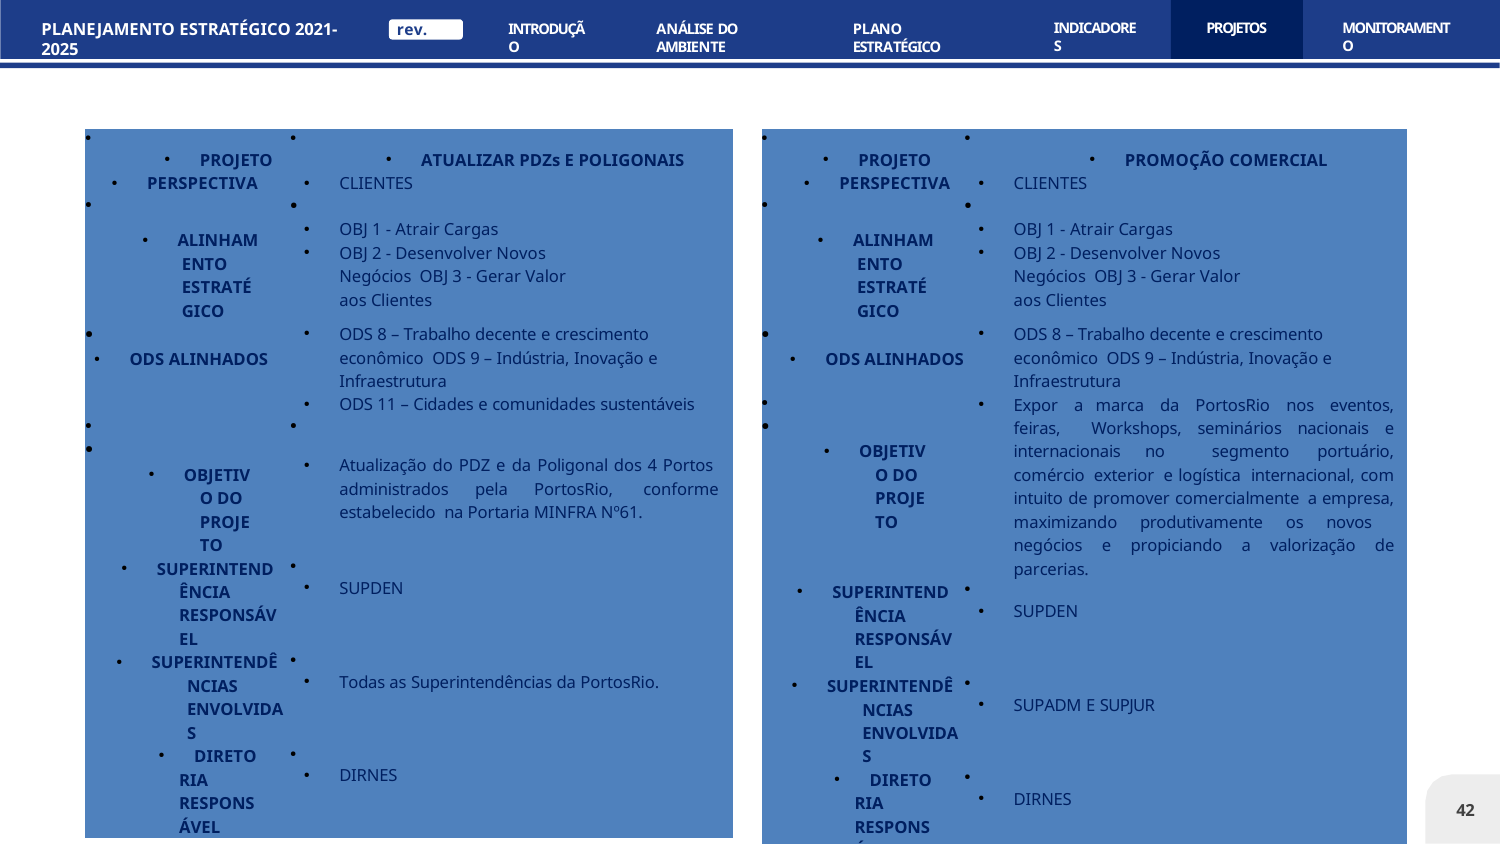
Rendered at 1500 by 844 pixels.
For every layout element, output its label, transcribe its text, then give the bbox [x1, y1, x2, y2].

table_cell CLIENTES [290, 172, 733, 195]
text_box PLANO ESTRATÉGICO [850, 17, 982, 40]
table_cell Todas as Superintendências da PortosRio. [290, 650, 733, 744]
text_box ANÁLISE DO AMBIENTE [654, 17, 796, 40]
table_cell DIRNES [290, 744, 733, 838]
text_box MONITORAMENTO [1340, 16, 1453, 39]
text_box [1425, 774, 1500, 844]
table_cell ODS 8 – Trabalho decente e crescimento econômico ODS 9 – Indústria, Inovação e Infraestrutura [964, 322, 1407, 393]
text_box PLANEJAMENTO ESTRATÉGICO 2021-2025 [39, 16, 374, 41]
table_cell SUPDEN [964, 580, 1407, 674]
table_cell ALINHAMENTO ESTRATÉGICO [762, 195, 964, 322]
table_cell SUPERINTENDÊNCIAS ENVOLVIDAS [85, 650, 290, 744]
table_cell ODS 8 – Trabalho decente e crescimento econômico ODS 9 – Indústria, Inovação e Infraestrutura ODS 11 – Cidades e comunidades sustentáveis [290, 322, 733, 416]
table_cell PERSPECTIVA [762, 172, 964, 195]
table_cell SUPDEN [290, 557, 733, 650]
table_cell ODS ALINHADOS [85, 322, 290, 416]
table_header PROMOÇÃO COMERCIAL [964, 129, 1407, 172]
table_cell OBJETIVO DO PROJETO [85, 416, 290, 557]
table_cell SUPERINTENDÊNCIA RESPONSÁVEL [85, 557, 290, 650]
table_header PROJETO [762, 129, 964, 172]
text_box rev. 2022 [394, 17, 457, 41]
text_box INDICADORES [1051, 16, 1137, 39]
table_cell ODS ALINHADOS [762, 322, 964, 393]
table_cell OBJ 1 - Atrair Cargas OBJ 2 - Desenvolver Novos Negócios OBJ 3 - Gerar Valor aos Clientes [290, 195, 733, 322]
table_cell PERSPECTIVA [85, 172, 290, 195]
table_cell DIRNES [964, 768, 1407, 844]
table_cell SUPERINTENDÊNCIA RESPONSÁVEL [762, 580, 964, 674]
table_cell Atualização do PDZ e da Poligonal dos 4 Portos administrados pela PortosRio, conforme estabelecido na Portaria MINFRA Nº61. [290, 416, 733, 557]
table_cell SUPADM E SUPJUR [964, 674, 1407, 768]
text_box [0, 62, 1500, 69]
table_cell DIRETORIA RESPONSÁVEL [762, 768, 964, 844]
table_cell Expor a marca da PortosRio nos eventos, feiras, Workshops, seminários nacionais e internacionais no segmento portuário, comércio exterior e logística internacional, com intuito de promover comercialmente a empresa, maximizando produtivamente os novos negócios e propiciando a valorização de parcerias. [964, 393, 1407, 580]
text_box 41 [1450, 799, 1480, 823]
table_header PROJETO [85, 129, 290, 172]
text_box INTRODUÇÃO [506, 17, 589, 40]
table_cell CLIENTES [964, 172, 1407, 195]
table_header ATUALIZAR PDZs E POLIGONAIS [290, 129, 733, 172]
table_cell OBJ 1 - Atrair Cargas OBJ 2 - Desenvolver Novos Negócios OBJ 3 - Gerar Valor aos Clientes [964, 195, 1407, 322]
table_cell OBJETIVO DO PROJETO [762, 393, 964, 580]
table_cell ALINHAMENTO ESTRATÉGICO [85, 195, 290, 322]
text_box [0, 0, 1500, 59]
table_cell SUPERINTENDÊNCIAS ENVOLVIDAS [762, 674, 964, 768]
text_box PROJETOS [1204, 16, 1272, 39]
table_cell DIRETORIA RESPONSÁVEL [85, 744, 290, 838]
